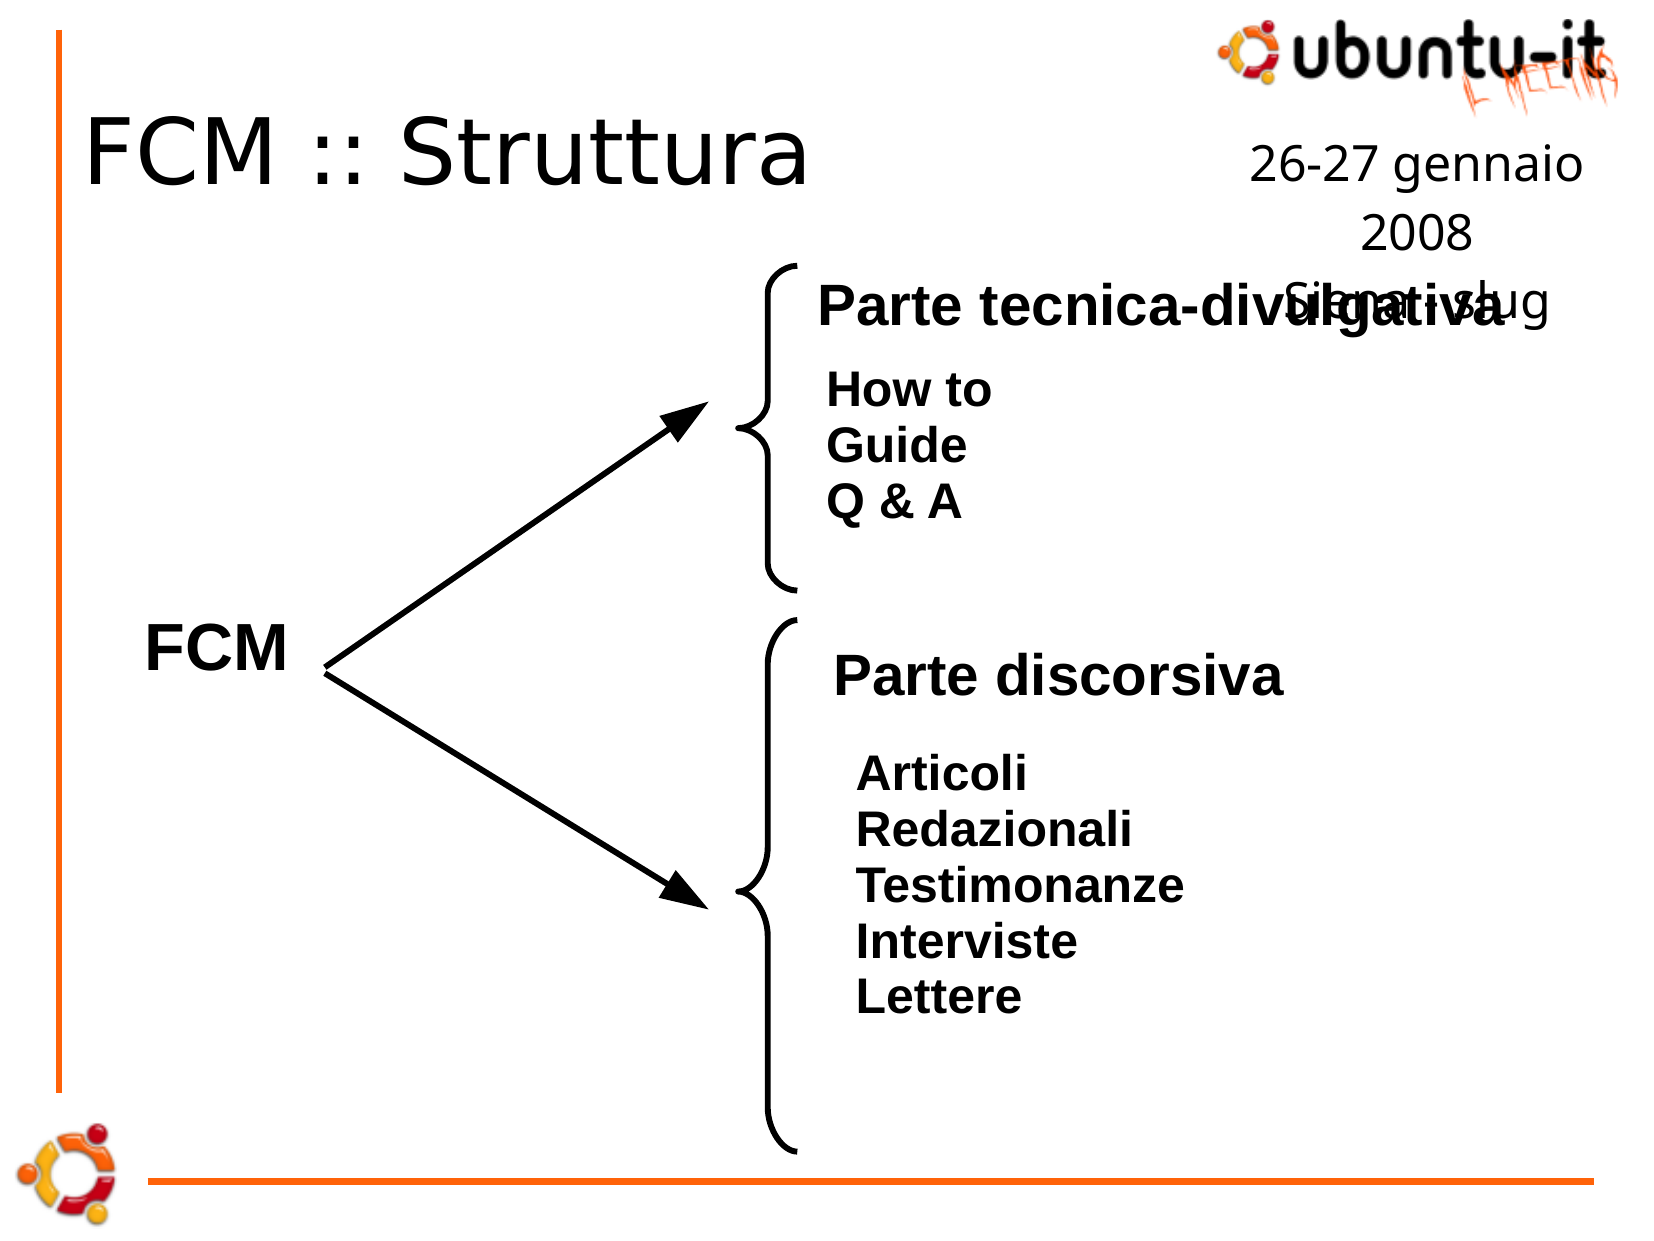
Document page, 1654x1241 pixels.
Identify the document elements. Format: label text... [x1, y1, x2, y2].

picture [1210, 19, 1628, 119]
title FCM :: Struttura [82, 49, 1571, 257]
text_box Articoli Redazionali Testimonanze Interviste Lettere [826, 738, 1329, 1131]
text_box Parte tecnica-divulgativa [803, 265, 1522, 369]
text_box FCM [129, 602, 308, 718]
text_box Parte discorsiva [818, 635, 1300, 739]
text_box How to Guide Q & A [797, 354, 1359, 596]
picture [14, 1122, 119, 1229]
